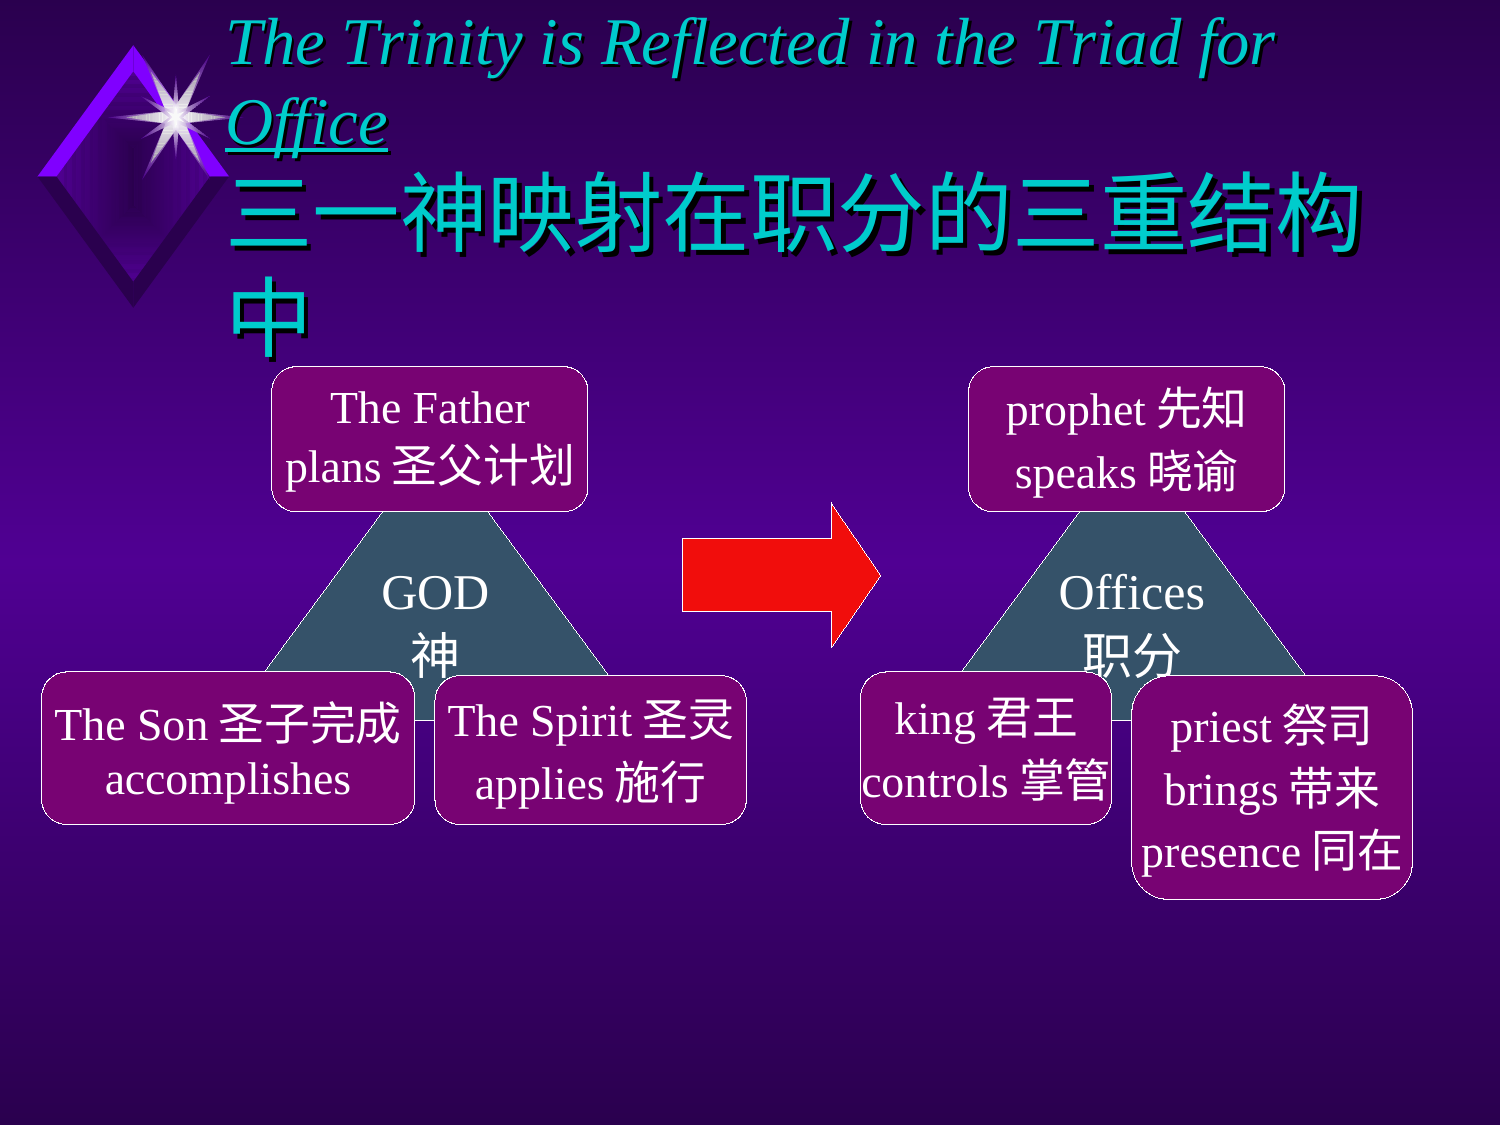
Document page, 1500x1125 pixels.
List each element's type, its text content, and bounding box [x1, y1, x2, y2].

text_box [682, 502, 881, 648]
text_box The Father plans圣父计划 [271, 366, 588, 512]
text_box GOD 神 [264, 512, 609, 721]
text_box The Son圣子完成 accomplishes [41, 671, 415, 825]
title The Trinity is Reflected in the Triad for Office 三一神映射在职分的三重结构中 [224, 0, 1388, 368]
text_box Offices 职分 [961, 512, 1306, 721]
text_box The Spirit圣灵 applies施行 [434, 675, 747, 825]
text_box king君王 controls掌管 [860, 671, 1112, 825]
text_box prophet先知 speaks晓谕 [968, 366, 1285, 512]
text_box priest祭司 brings带来 presence同在 [1131, 675, 1413, 900]
